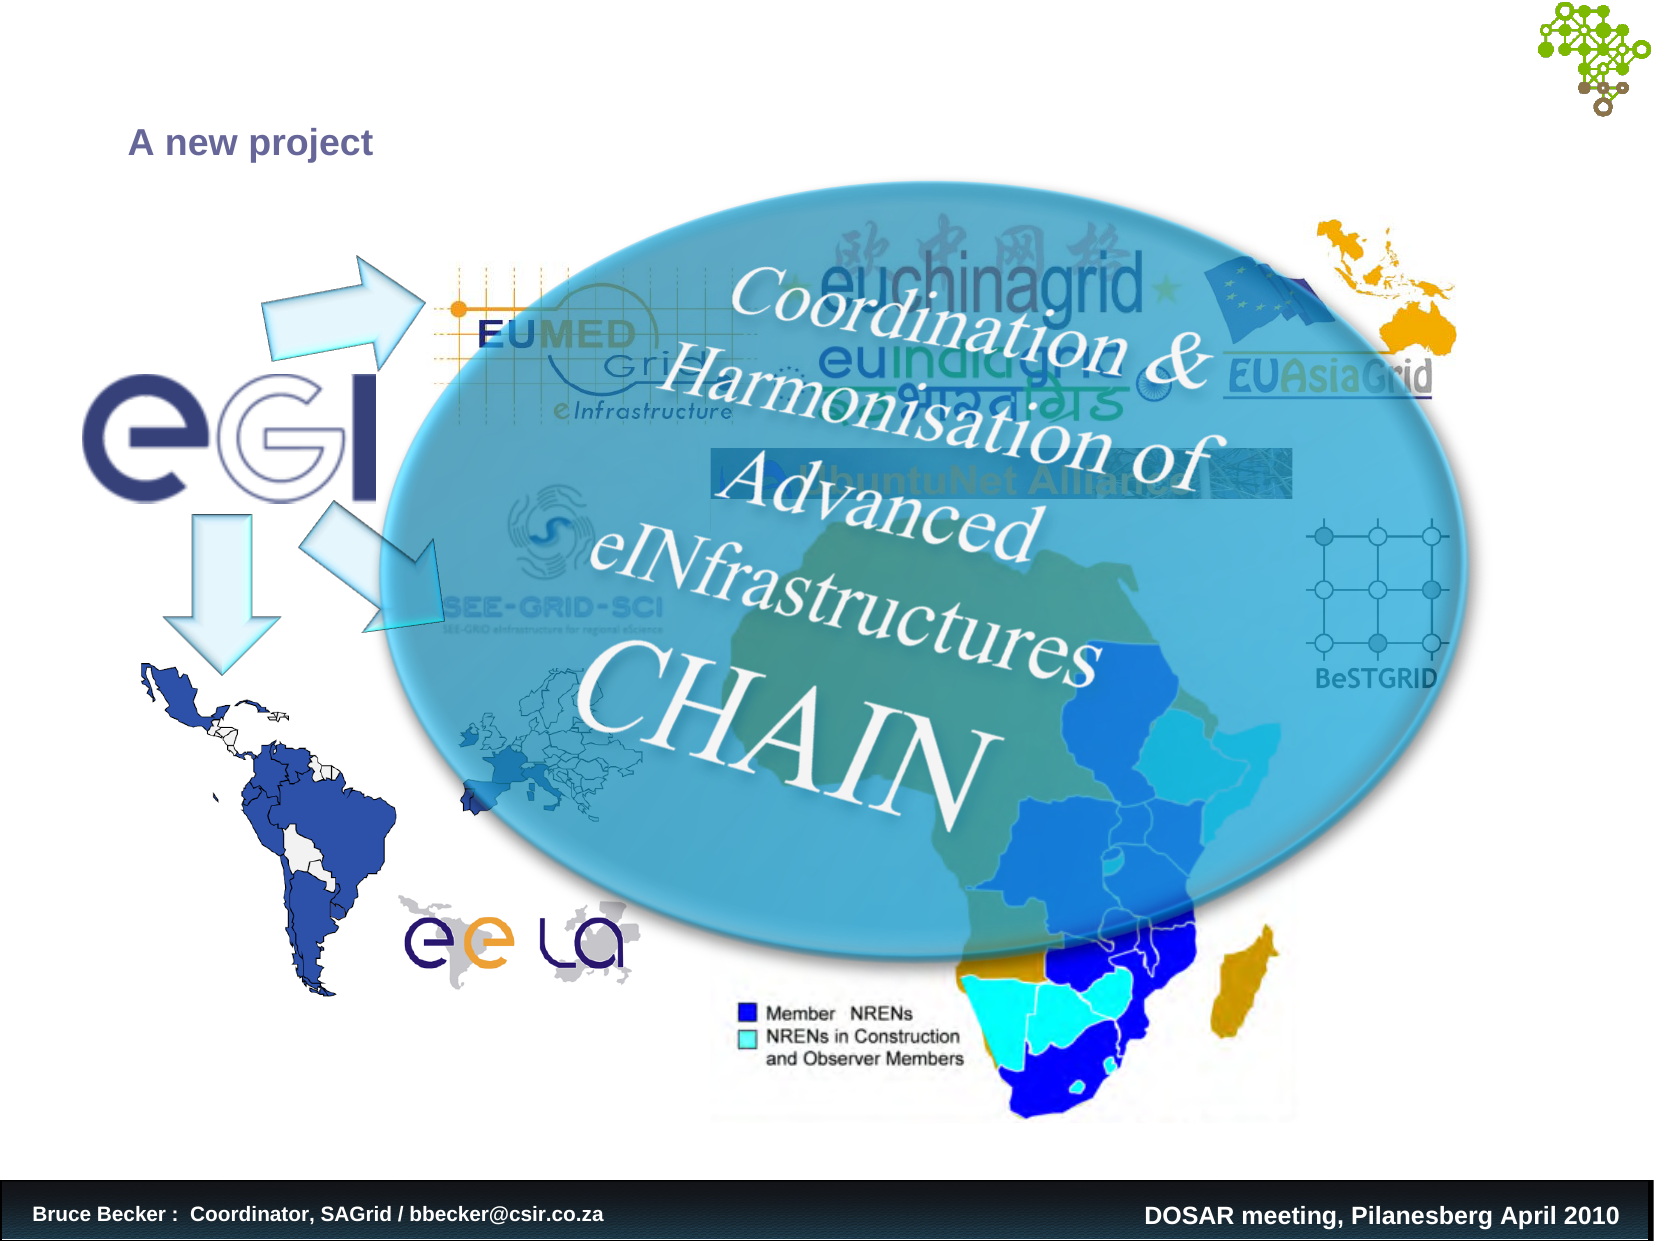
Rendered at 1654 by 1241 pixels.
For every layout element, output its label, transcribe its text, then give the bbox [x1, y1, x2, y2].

picture [82, 0, 1654, 1174]
text_box A new project [112, 49, 1388, 238]
picture [0, 1180, 1654, 1241]
